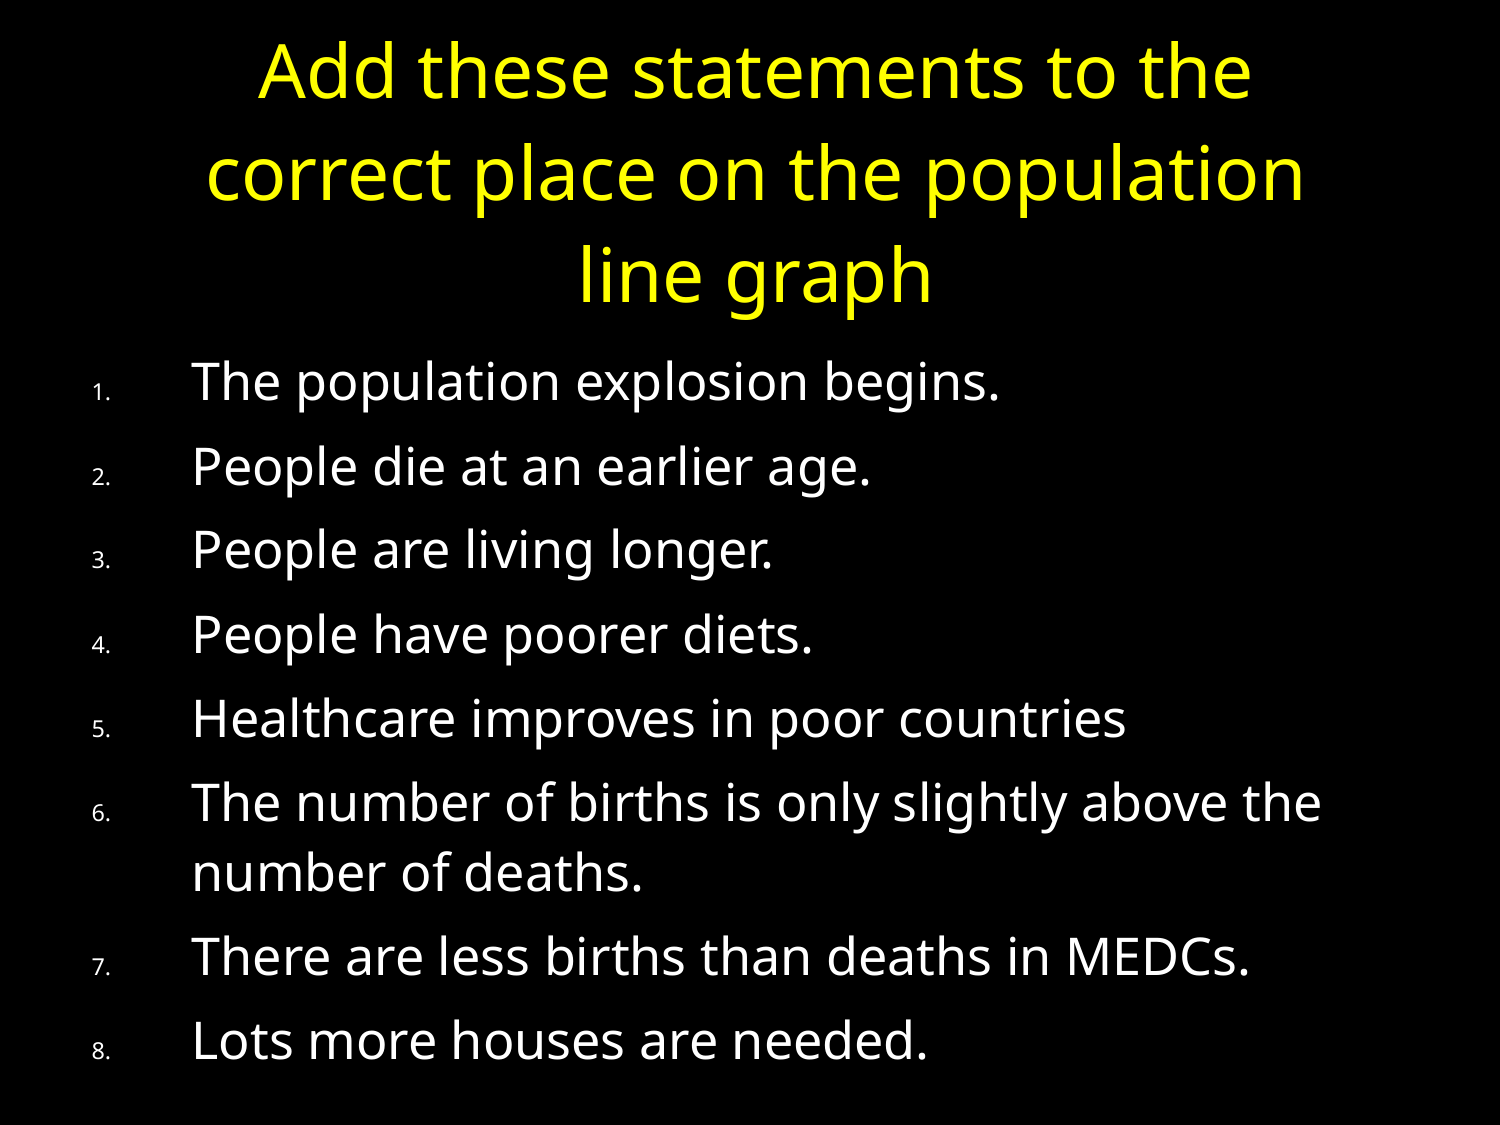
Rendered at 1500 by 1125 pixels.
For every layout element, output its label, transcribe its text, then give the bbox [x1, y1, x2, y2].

list The population explosion begins. People die at an earlier age. People are living longer. People have poorer diets. Healthcare improves in poor countries The number of births is only slightly above the number of deaths. There are less births than deaths in MEDCs. Lots more houses are needed. [76, 338, 1427, 1081]
title Add these statements to the correct place on the population line graph [125, 87, 1388, 256]
